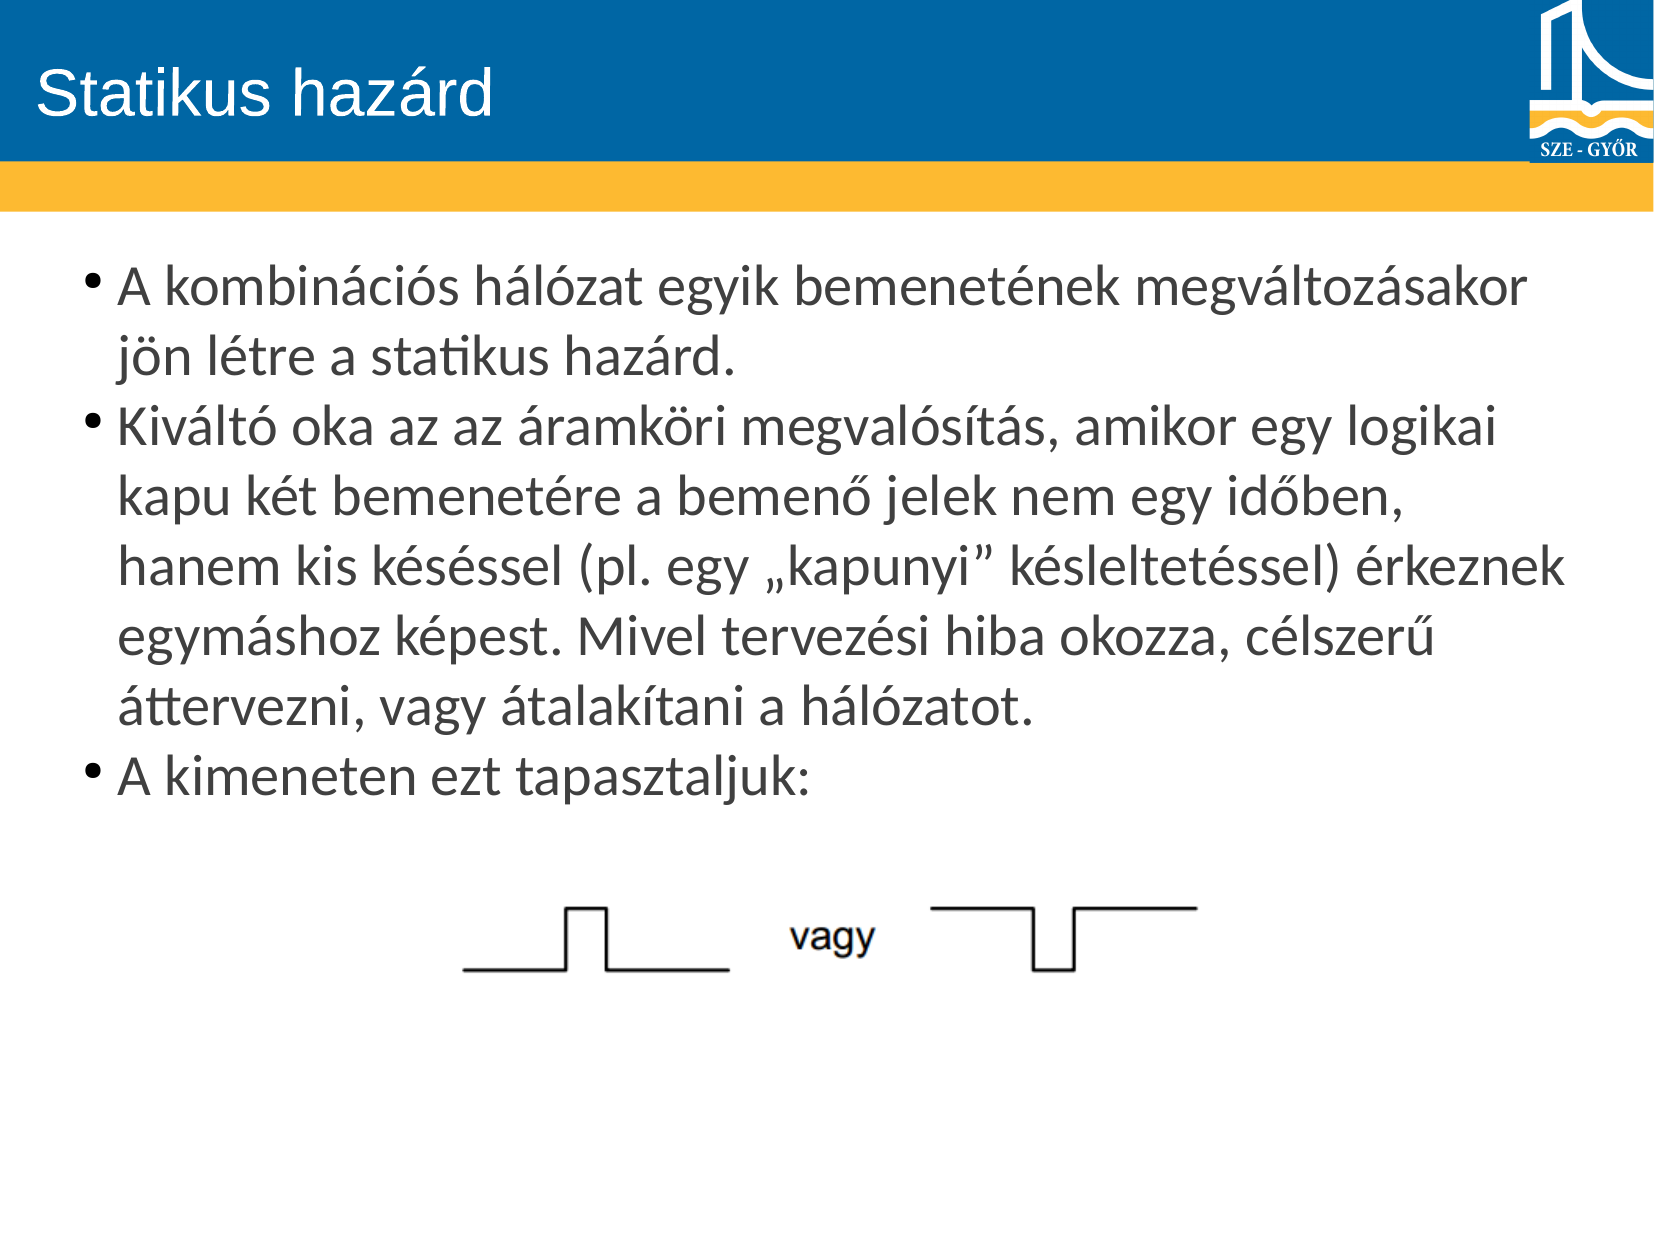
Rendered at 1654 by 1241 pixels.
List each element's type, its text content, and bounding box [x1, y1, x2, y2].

text_box A kombinációs hálózat egyik bemenetének megváltozásakor jön létre a statikus hazárd. Kiváltó oka az az áramköri megvalósítás, amikor egy logikai kapu két bemenetére a bemenő jelek nem egy időben, hanem kis késéssel (pl. egy „kapunyi” késleltetéssel) érkeznek egymáshoz képest. Mivel tervezési hiba okozza, célszerű áttervezni, vagy átalakítani a hálózatot. A kimeneten ezt tapasztaljuk: [82, 247, 1571, 1198]
text_box Statikus hazárd [34, 48, 1524, 144]
picture [450, 885, 1217, 993]
picture [1529, 0, 1654, 163]
